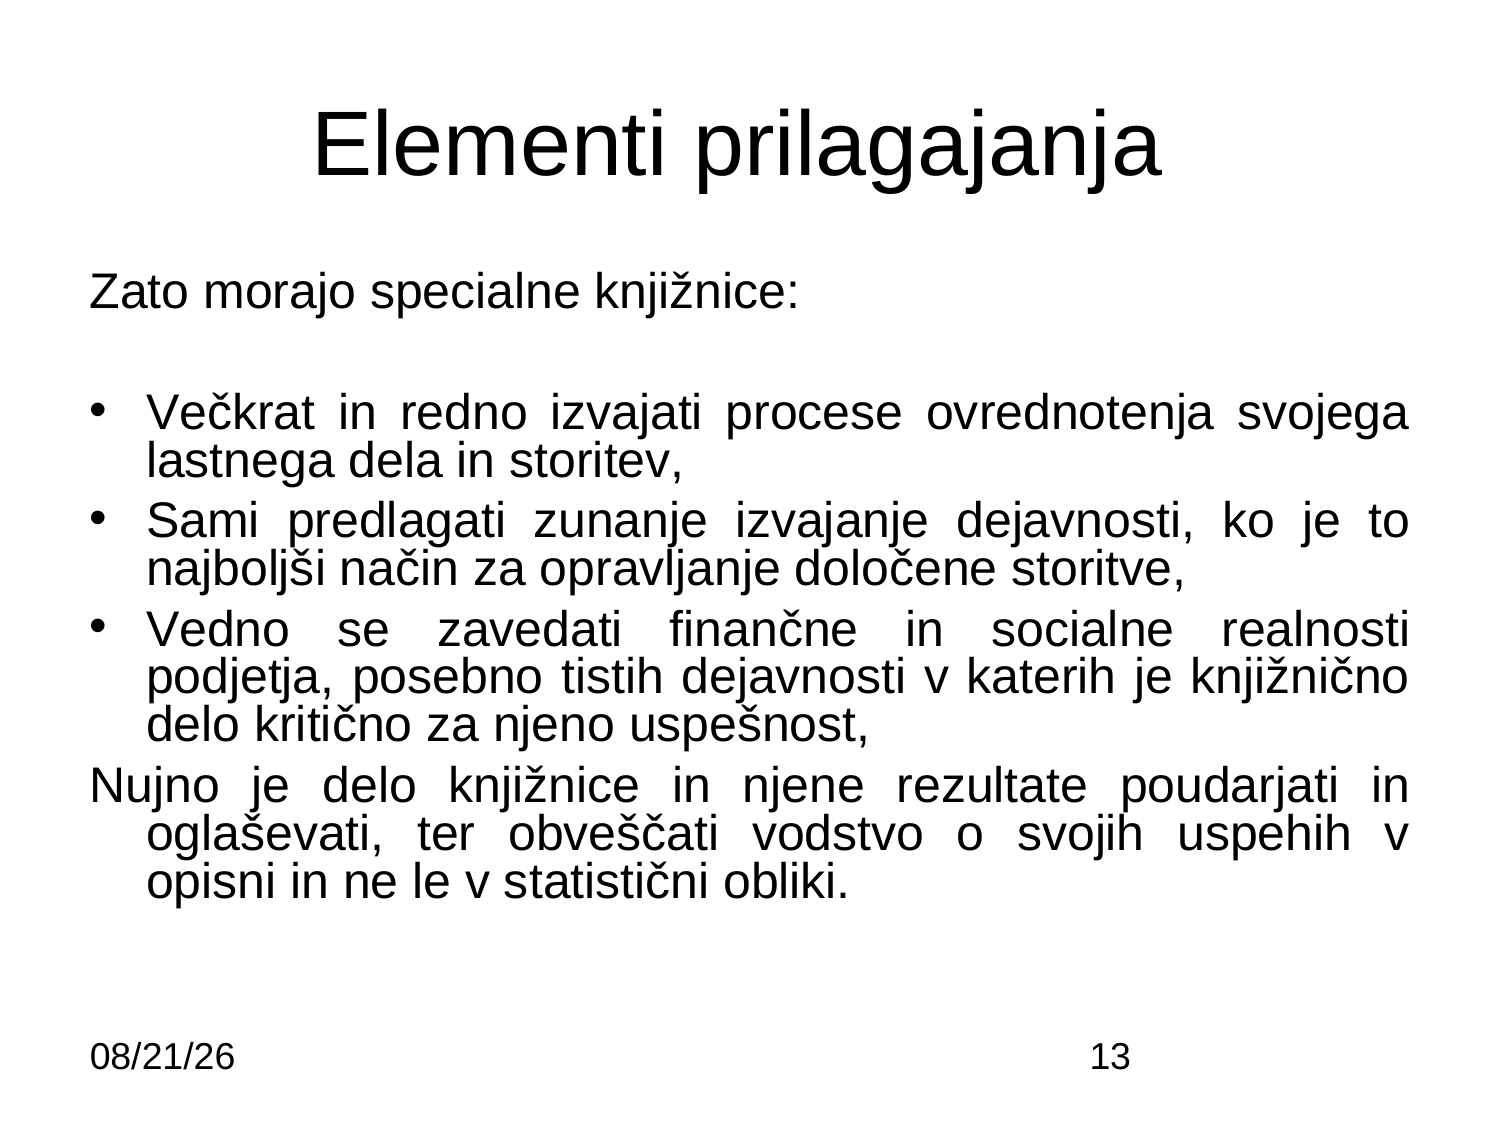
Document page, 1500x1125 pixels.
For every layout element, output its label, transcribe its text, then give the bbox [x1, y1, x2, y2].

title Elementi prilagajanja [75, 45, 1426, 233]
list Zato morajo specialne knjižnice: Večkrat in redno izvajati procese ovrednotenja svojega lastnega dela in storitev, Sami predlagati zunanje izvajanje dejavnosti, ko je to najboljši način za opravljanje določene storitve, Vedno se zavedati finančne in socialne realnosti podjetja, posebno tistih dejavnosti v katerih je knjižnično delo kritično za njeno uspešnost, Nujno je delo knjižnice in njene rezultate poudarjati in oglaševati, ter obveščati vodstvo o svojih uspehih v opisni in ne le v statistični obliki. [75, 262, 1426, 1006]
